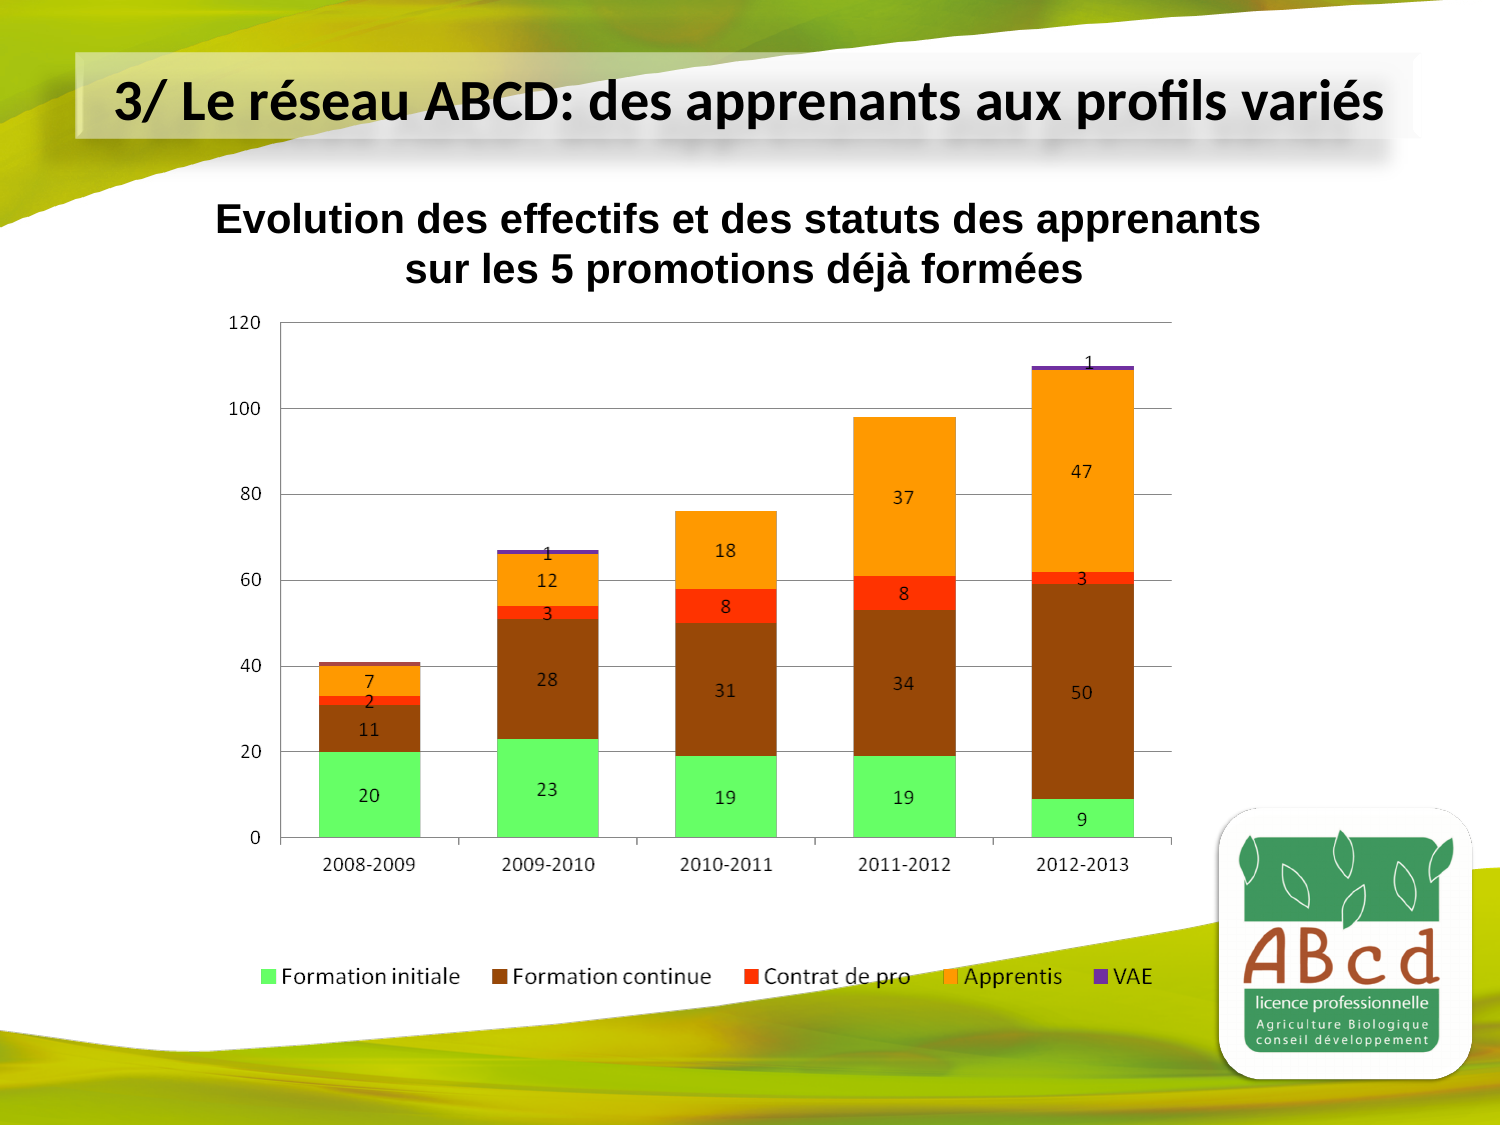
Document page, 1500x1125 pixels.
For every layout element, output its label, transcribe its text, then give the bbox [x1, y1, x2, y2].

picture [15, 351, 1500, 1125]
text_box 3/ Le réseau ABCD: des apprenants aux profils variés [76, 54, 1423, 141]
picture [17, 43, 1424, 191]
text_box Evolution des effectifs et des statuts des apprenants sur les 5 promotions déjà formées [76, 191, 1412, 351]
